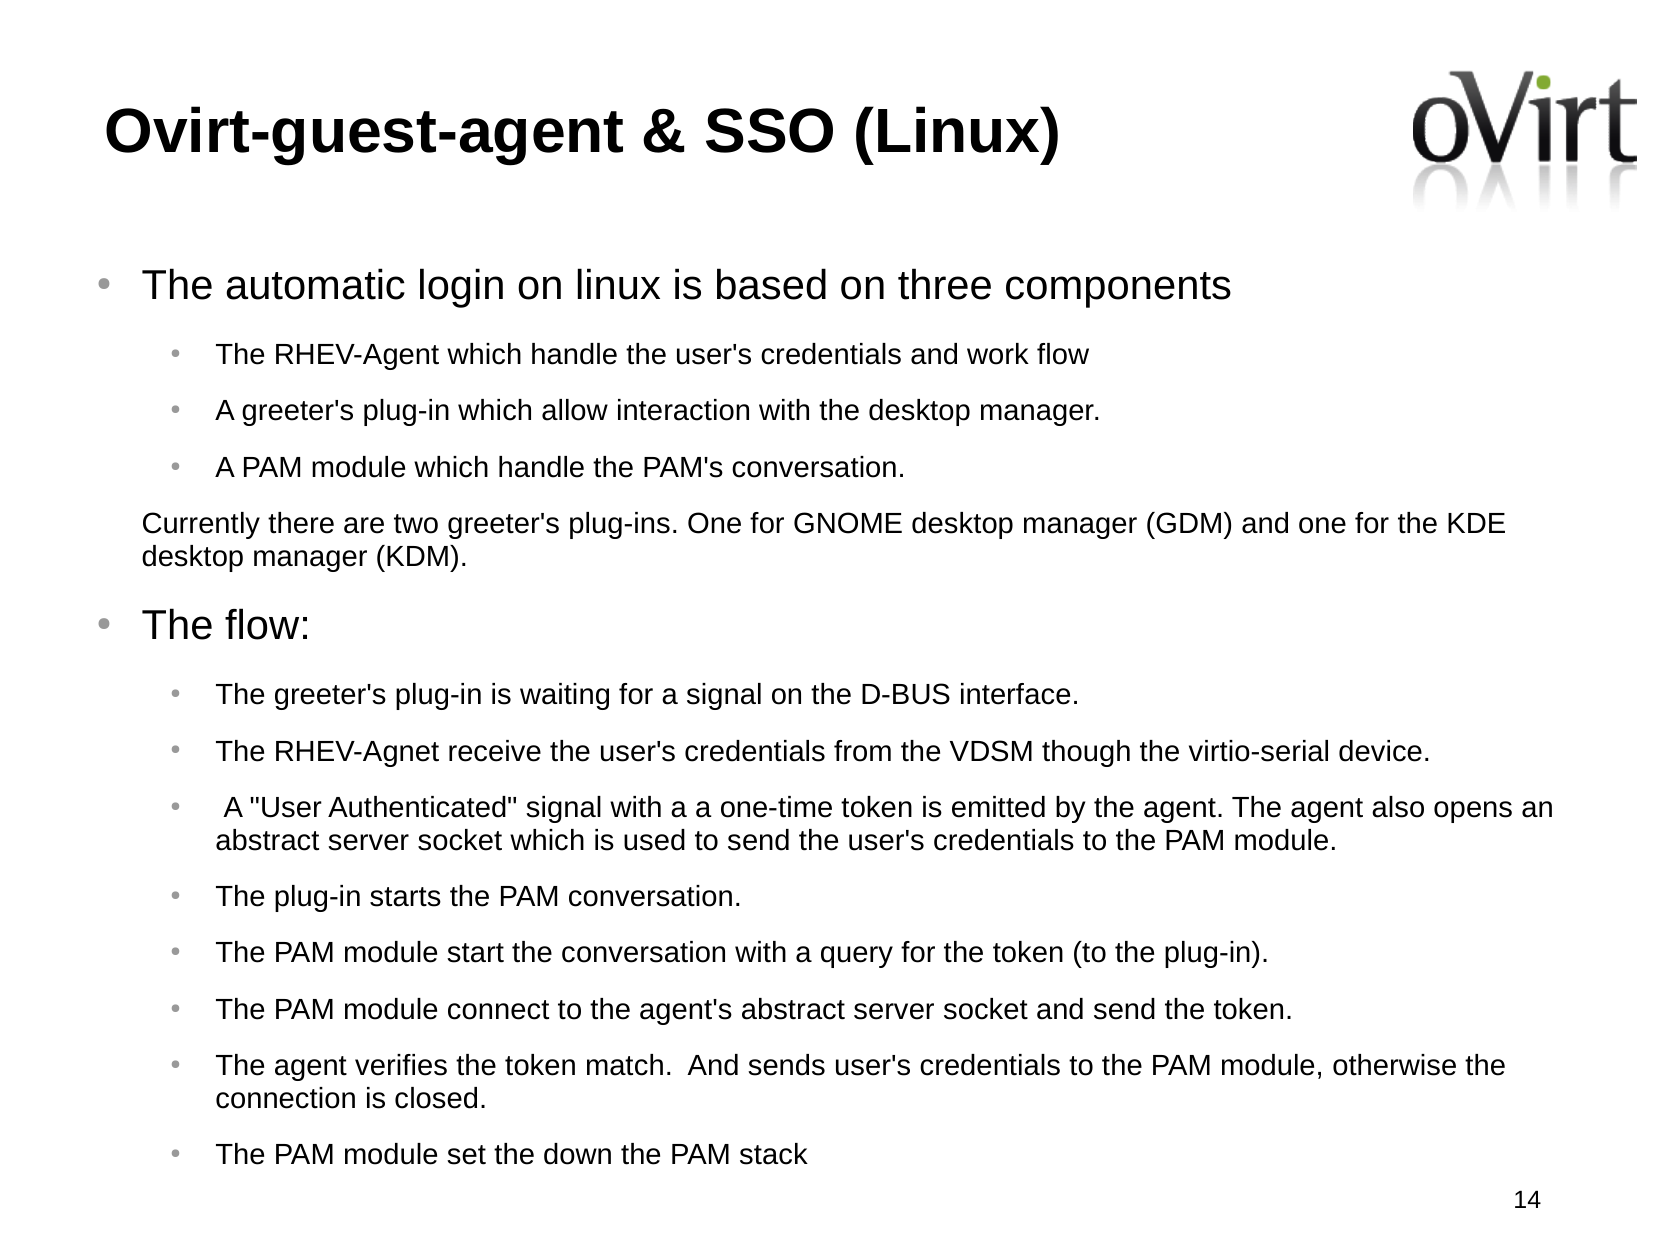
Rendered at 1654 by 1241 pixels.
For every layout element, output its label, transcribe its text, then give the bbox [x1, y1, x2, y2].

title Ovirt-guest-agent & SSO (Linux) [82, 37, 1303, 226]
picture [1413, 63, 1637, 212]
list The automatic login on linux is based on three components The RHEV-Agent which handle the user's credentials and work flow A greeter's plug-in which allow interaction with the desktop manager. A PAM module which handle the PAM's conversation. Currently there are two greeter's plug-ins. One for GNOME desktop manager (GDM) and one for the KDE desktop manager (KDM). The flow: The greeter's plug-in is waiting for a signal on the D-BUS interface. The RHEV-Agnet receive the user's credentials from the VDSM though the virtio-serial device. A "User Authenticated" signal with a a one-time token is emitted by the agent. The agent also opens an abstract server socket which is used to send the user's credentials to the PAM module. The plug-in starts the PAM conversation. The PAM module start the conversation with a query for the token (to the plug-in). The PAM module connect to the agent's abstract server socket and send the token. The agent verifies the token match. And sends user's credentials to the PAM module, otherwise the connection is closed. The PAM module set the down the PAM stack [81, 261, 1570, 1172]
